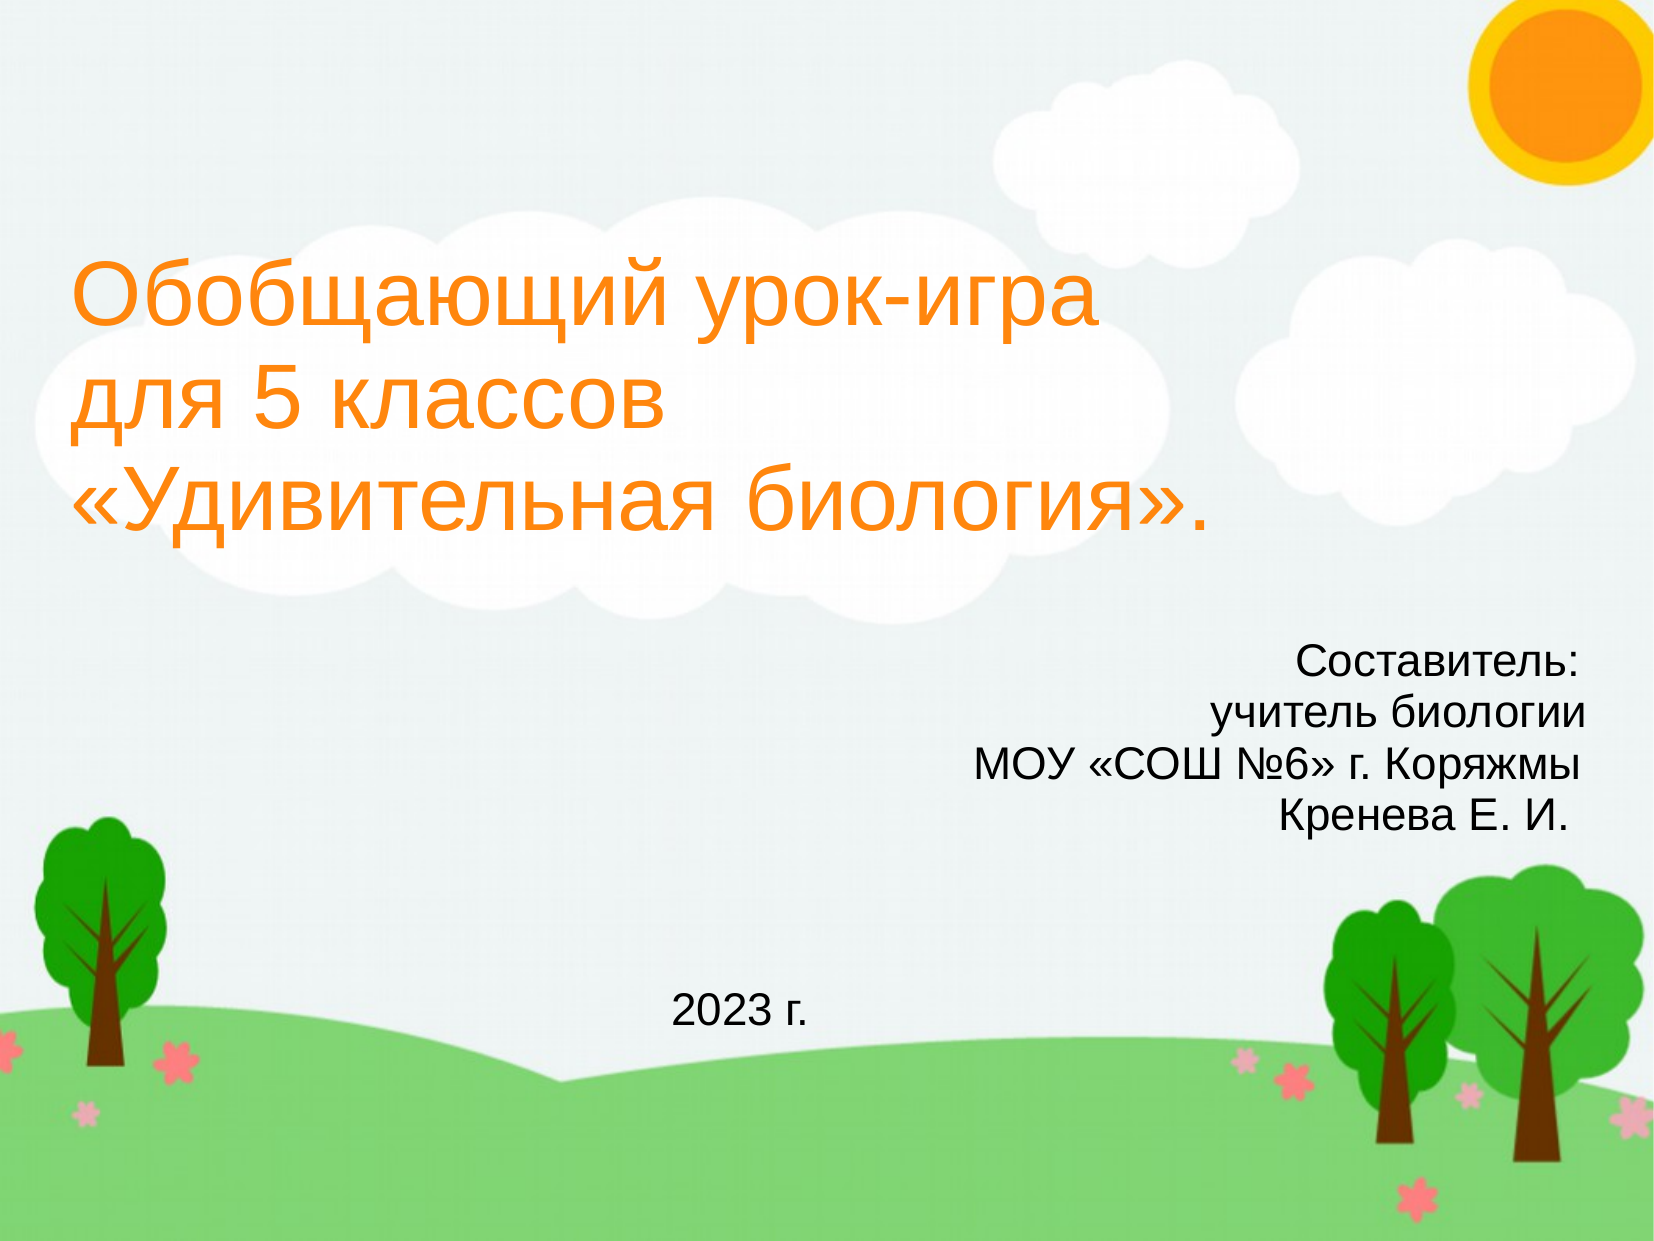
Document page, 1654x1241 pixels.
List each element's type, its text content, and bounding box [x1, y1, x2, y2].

text_box 2023 г. [472, 903, 1034, 1063]
title Обобщающий урок-игра для 5 классов «Удивительная биология». [70, 242, 1536, 653]
picture [0, 0, 1654, 1241]
subtitle Составитель: учитель биологии МОУ «СОШ №6» г. Коряжмы Кренева Е. И. [738, 635, 1589, 841]
